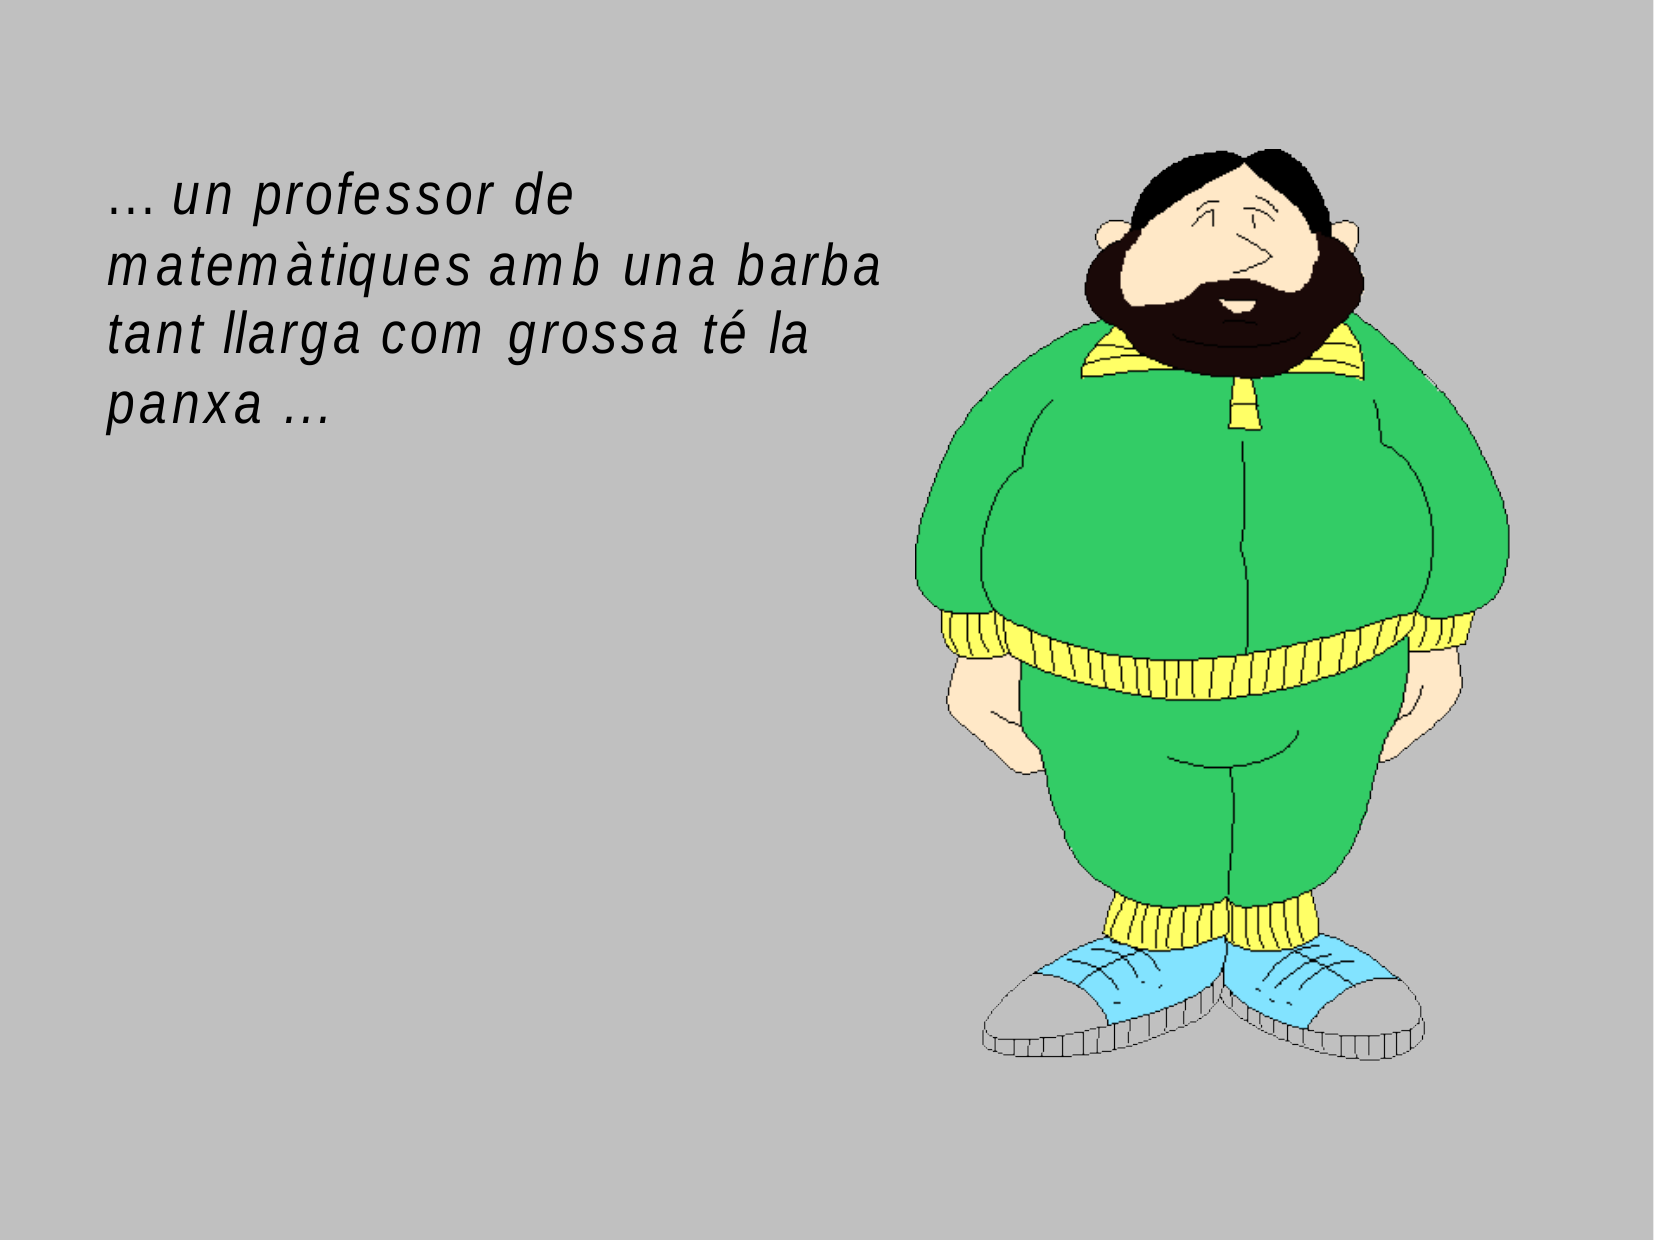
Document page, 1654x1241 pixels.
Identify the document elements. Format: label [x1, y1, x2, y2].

picture [88, 147, 1512, 1063]
